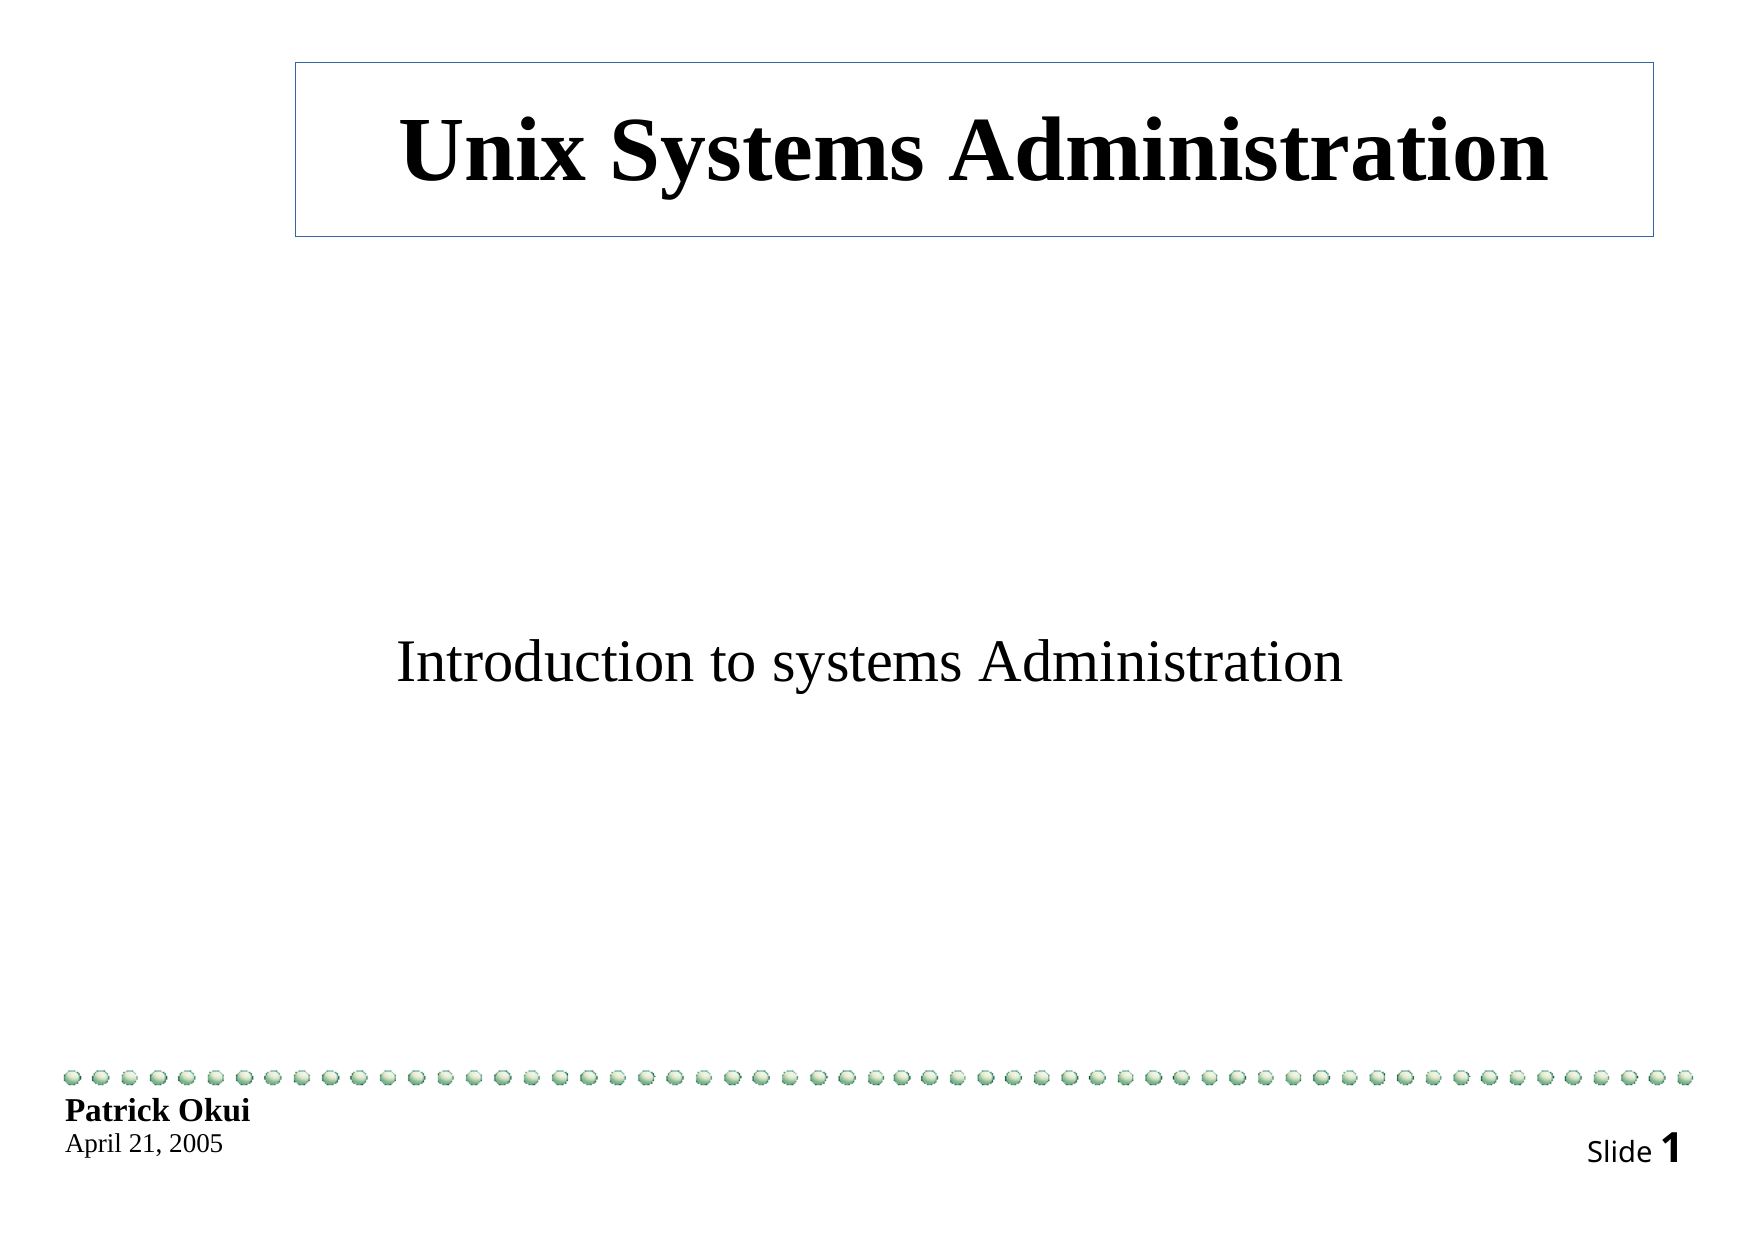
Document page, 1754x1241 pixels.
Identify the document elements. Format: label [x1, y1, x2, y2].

picture [59, 1069, 1695, 1087]
